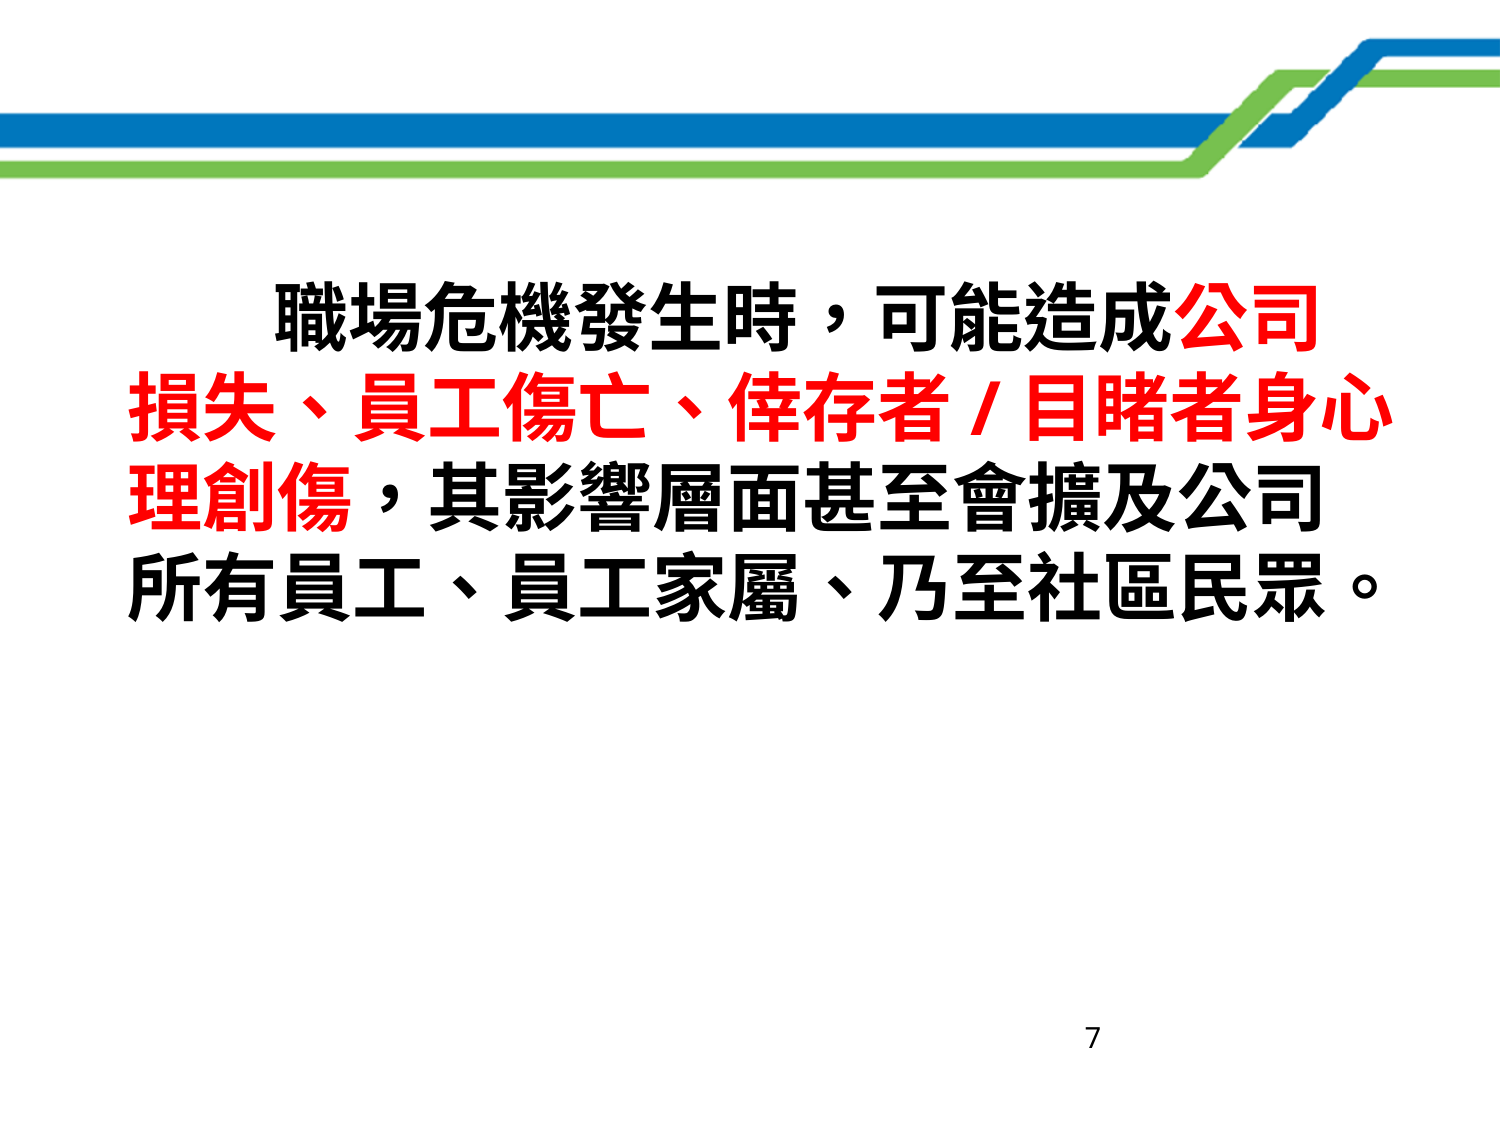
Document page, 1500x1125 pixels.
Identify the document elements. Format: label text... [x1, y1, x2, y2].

text_box [1069, 1011, 1382, 1087]
list 職場危機發生時，可能造成公司損失、員工傷亡、倖存者/目睹者身心理創傷，其影響層面甚至會擴及公司所有員工、員工家屬、乃至社區民眾。 [112, 262, 1413, 938]
